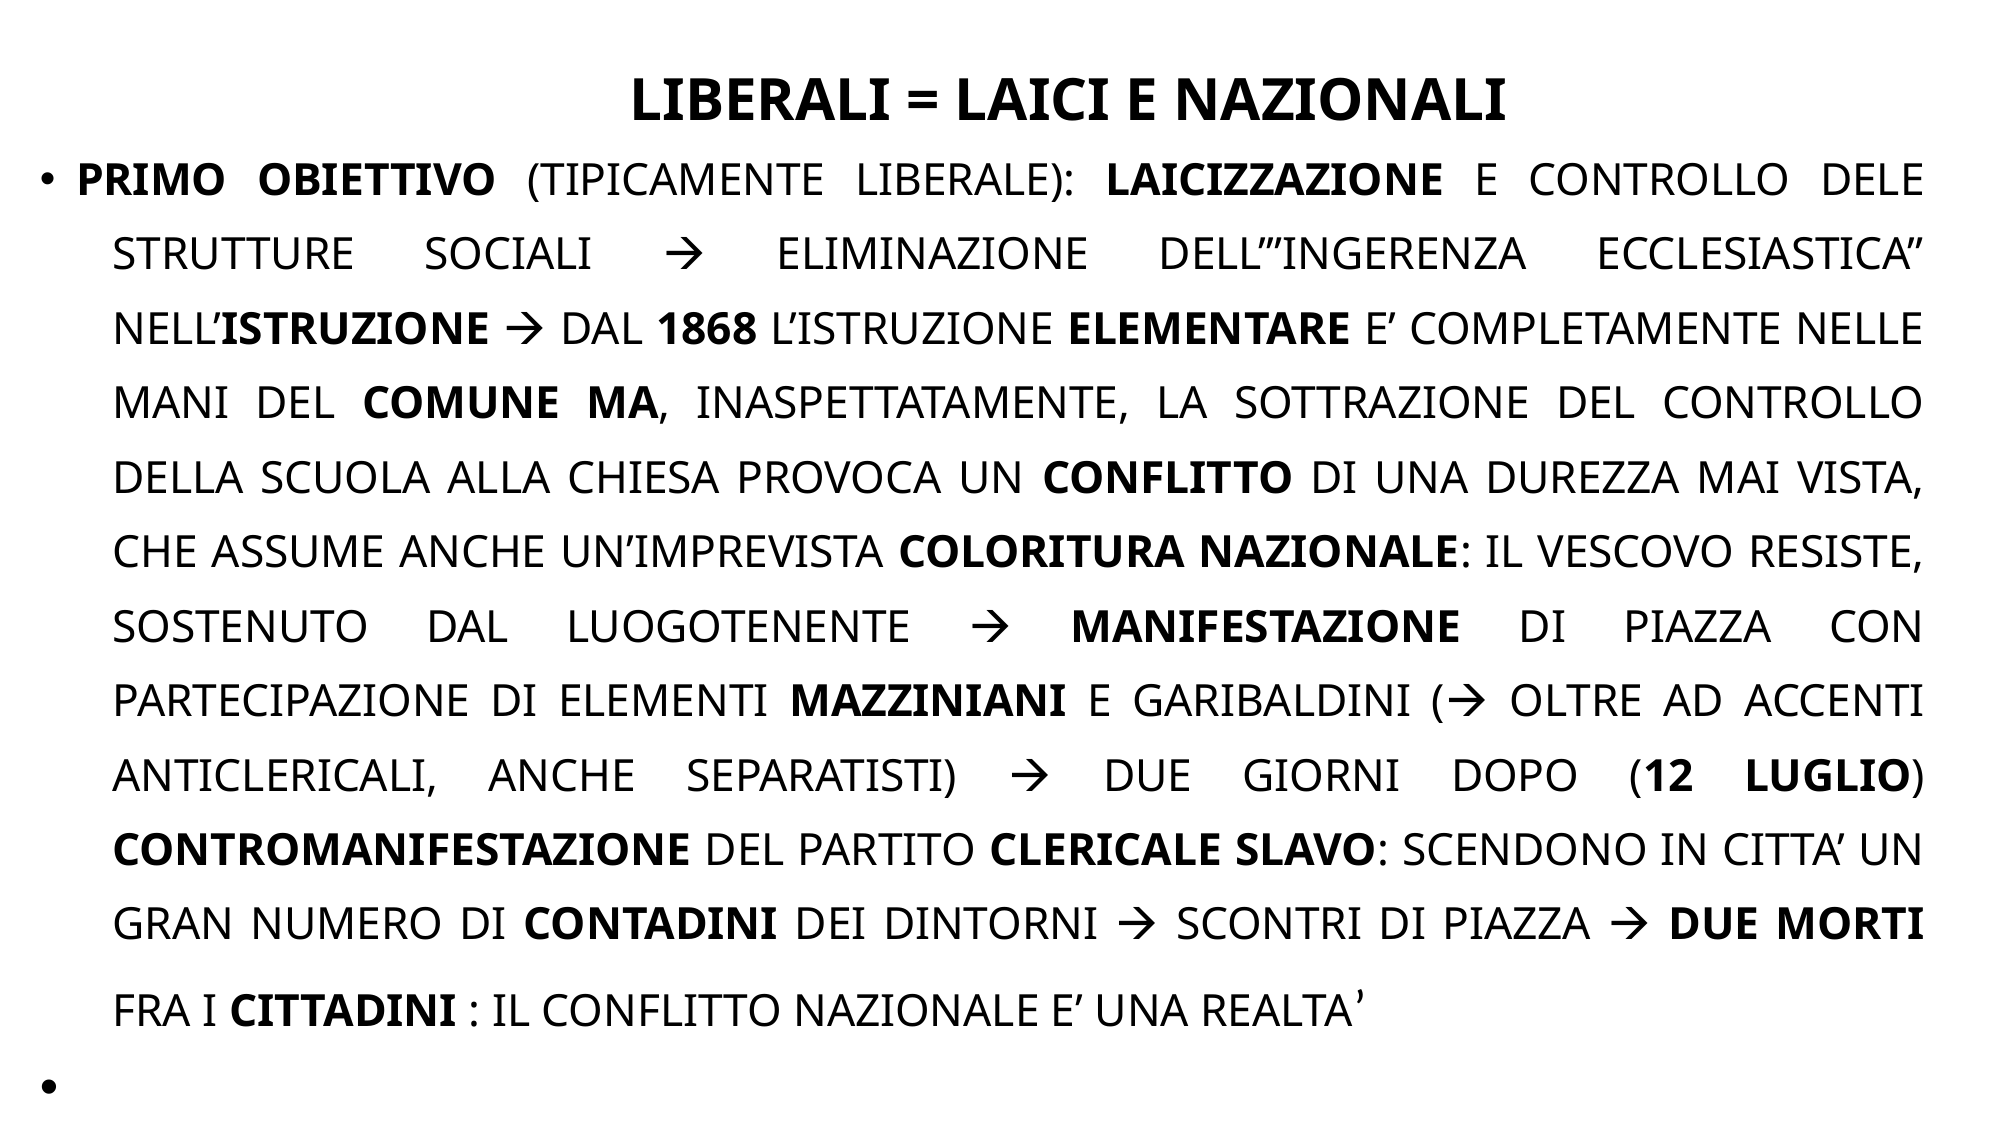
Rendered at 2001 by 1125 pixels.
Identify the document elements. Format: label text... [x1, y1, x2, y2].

title LIBERALI = LAICI E NAZIONALI [205, 62, 1931, 98]
list primo obiettivo (TIPICAMENTE LIBERALE): LAICIZZAZIONE E CONTROLLO DELE STRUTTURE SOCIALI  ELIMINAZIONE DELL’”INGERENZA ECCLESIASTICA” NELL’ISTRUZIONE  DAL 1868 L’ISTRUZIONE ELEMENTARE E’ COMPLETAMENTE NELLE MANI DEL COMUNE MA, INASPETTATAMENTE, LA SOTTRAZIONE DEL CONTROLLO DELLA SCUOLA ALLA CHIESA PROVOCA UN CONFLITTO DI UNA DUREZZA MAI VISTA, CHE ASSUME ANCHE UN’IMPREVISTA COLORITURA NAZIONALE: IL VESCOVO RESISTE, SOSTENUTO DAL LUOGOTENENTE  MANIFESTAZIONE DI PIAZZA CON PARTECIPAZIONE DI ELEMENTI MAZZINIANI E GARIBALDINI ( OLTRE AD ACCENTI ANTICLERICALI, ANCHE SEPARATISTI)  DUE GIORNI DOPO (12 LUGLIO) CONTROMANIFESTAZIONE DEL PARTITO CLERICALE SLAVO: SCENDONO IN CITTA’ UN GRAN NUMERO DI CONTADINI DEI DINTORNI  SCONTRI DI PIAZZA  DUE MORTI FRA I CITTADINI : IL CONFLITTO NAZIONALE E’ UNA REALTA’ [24, 122, 1964, 1109]
